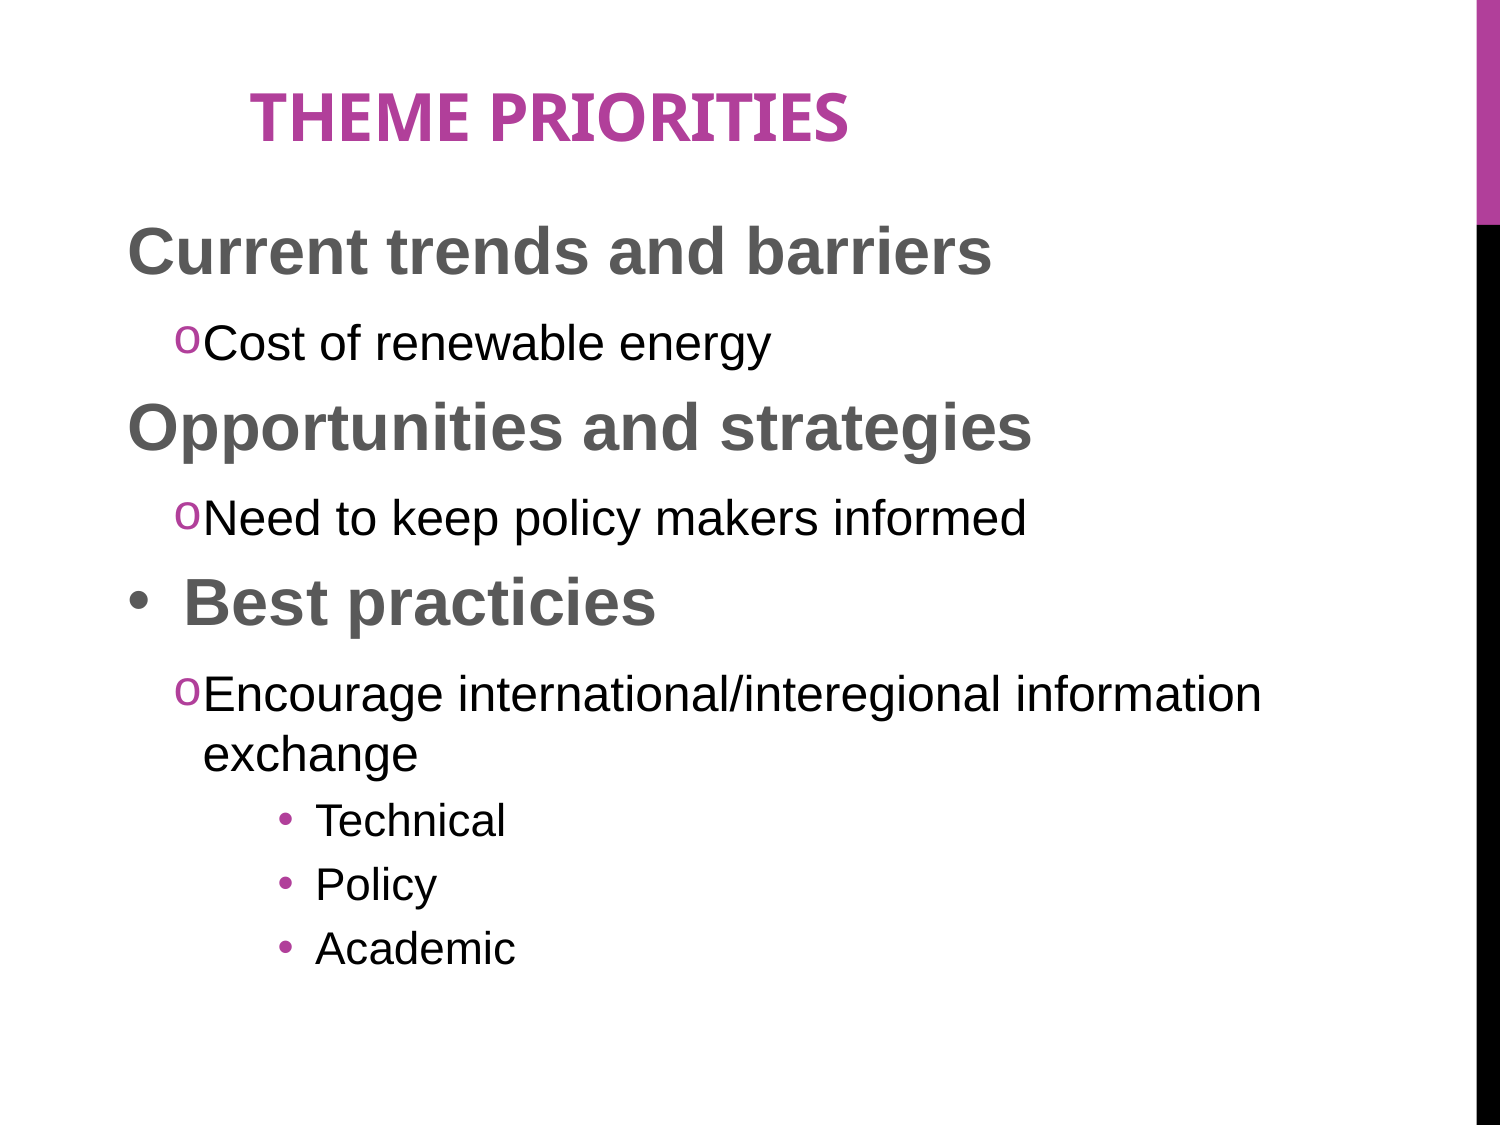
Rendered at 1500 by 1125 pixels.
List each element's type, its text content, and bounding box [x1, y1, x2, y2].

list Current trends and barriers Cost of renewable energy Opportunities and strategies Need to keep policy makers informed Best practicies Encourage international/interegional information exchange Technical Policy Academic [112, 200, 1407, 1025]
title Theme priorities [75, 24, 1025, 163]
